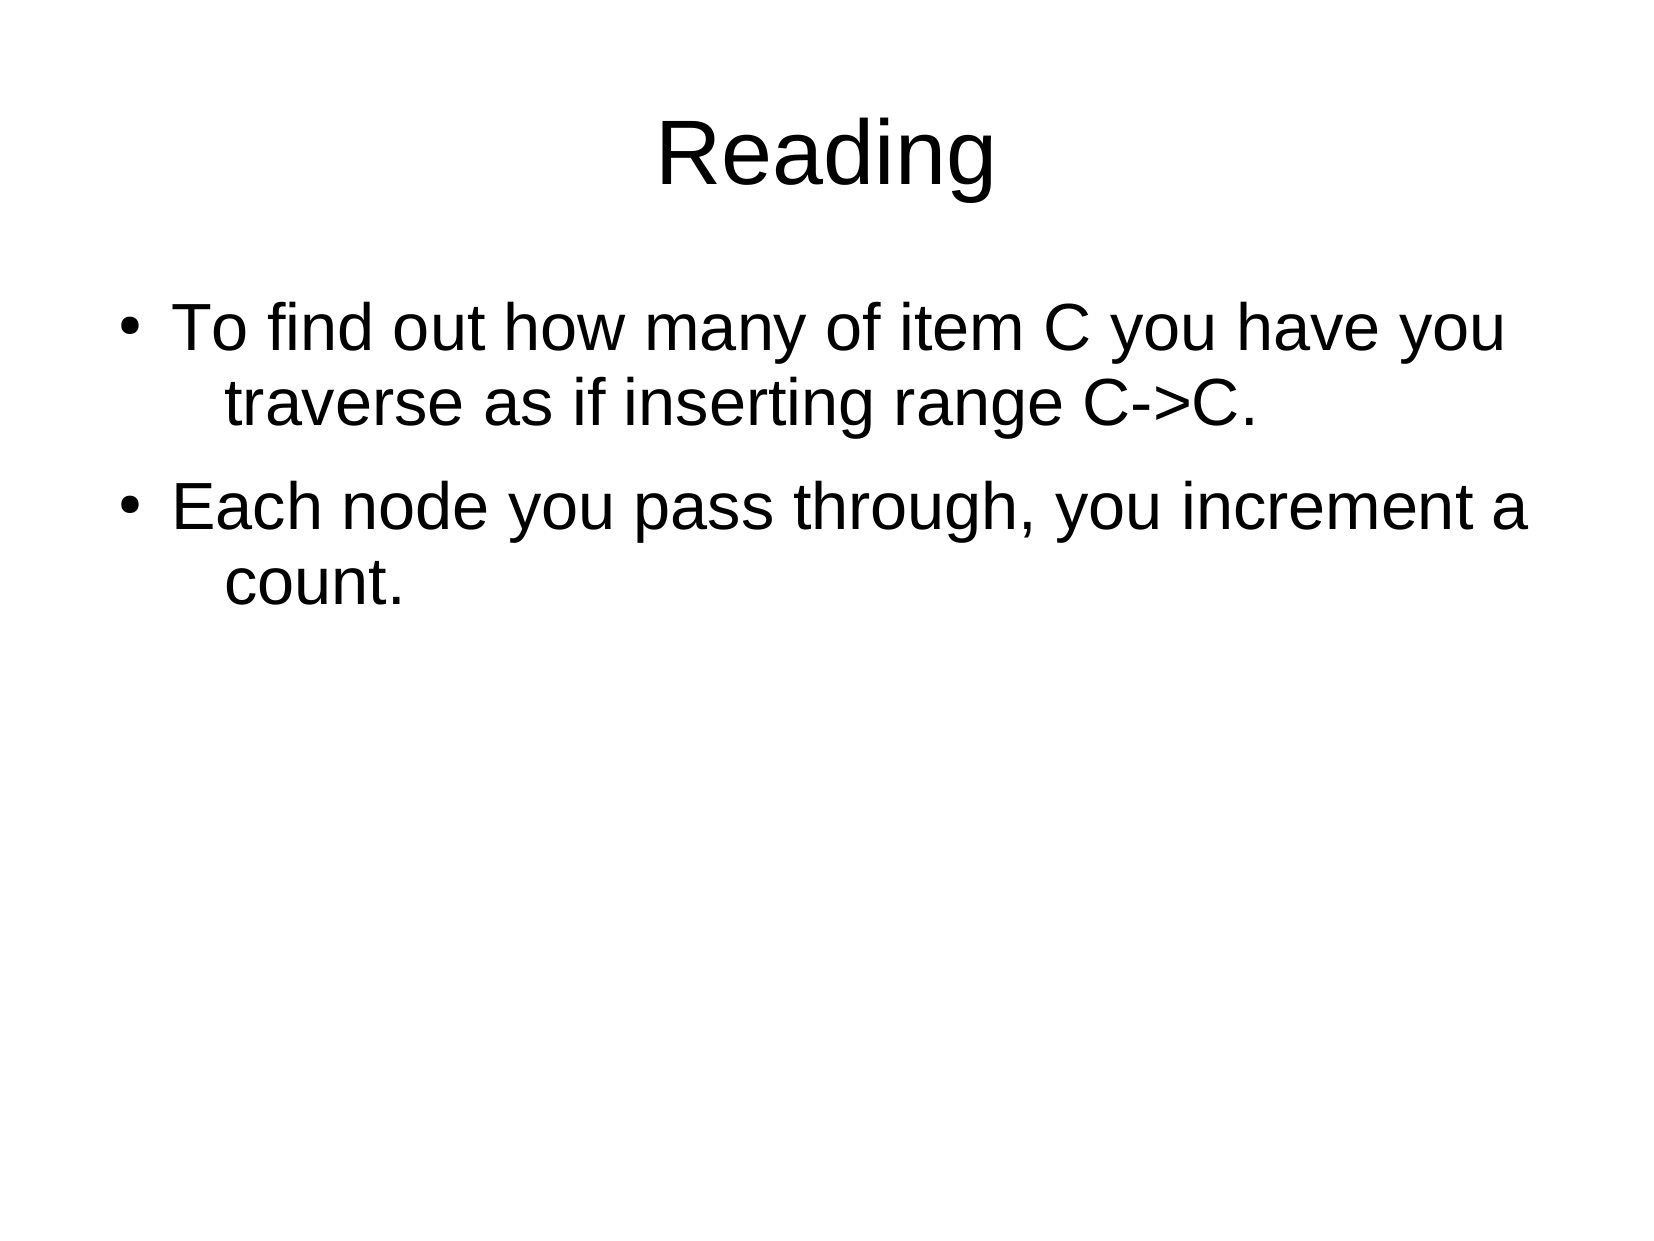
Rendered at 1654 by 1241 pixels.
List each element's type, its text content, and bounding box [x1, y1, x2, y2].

list To find out how many of item C you have you traverse as if inserting range C->C. Each node you pass through, you increment a count. [82, 290, 1571, 1109]
title Reading [82, 49, 1571, 257]
